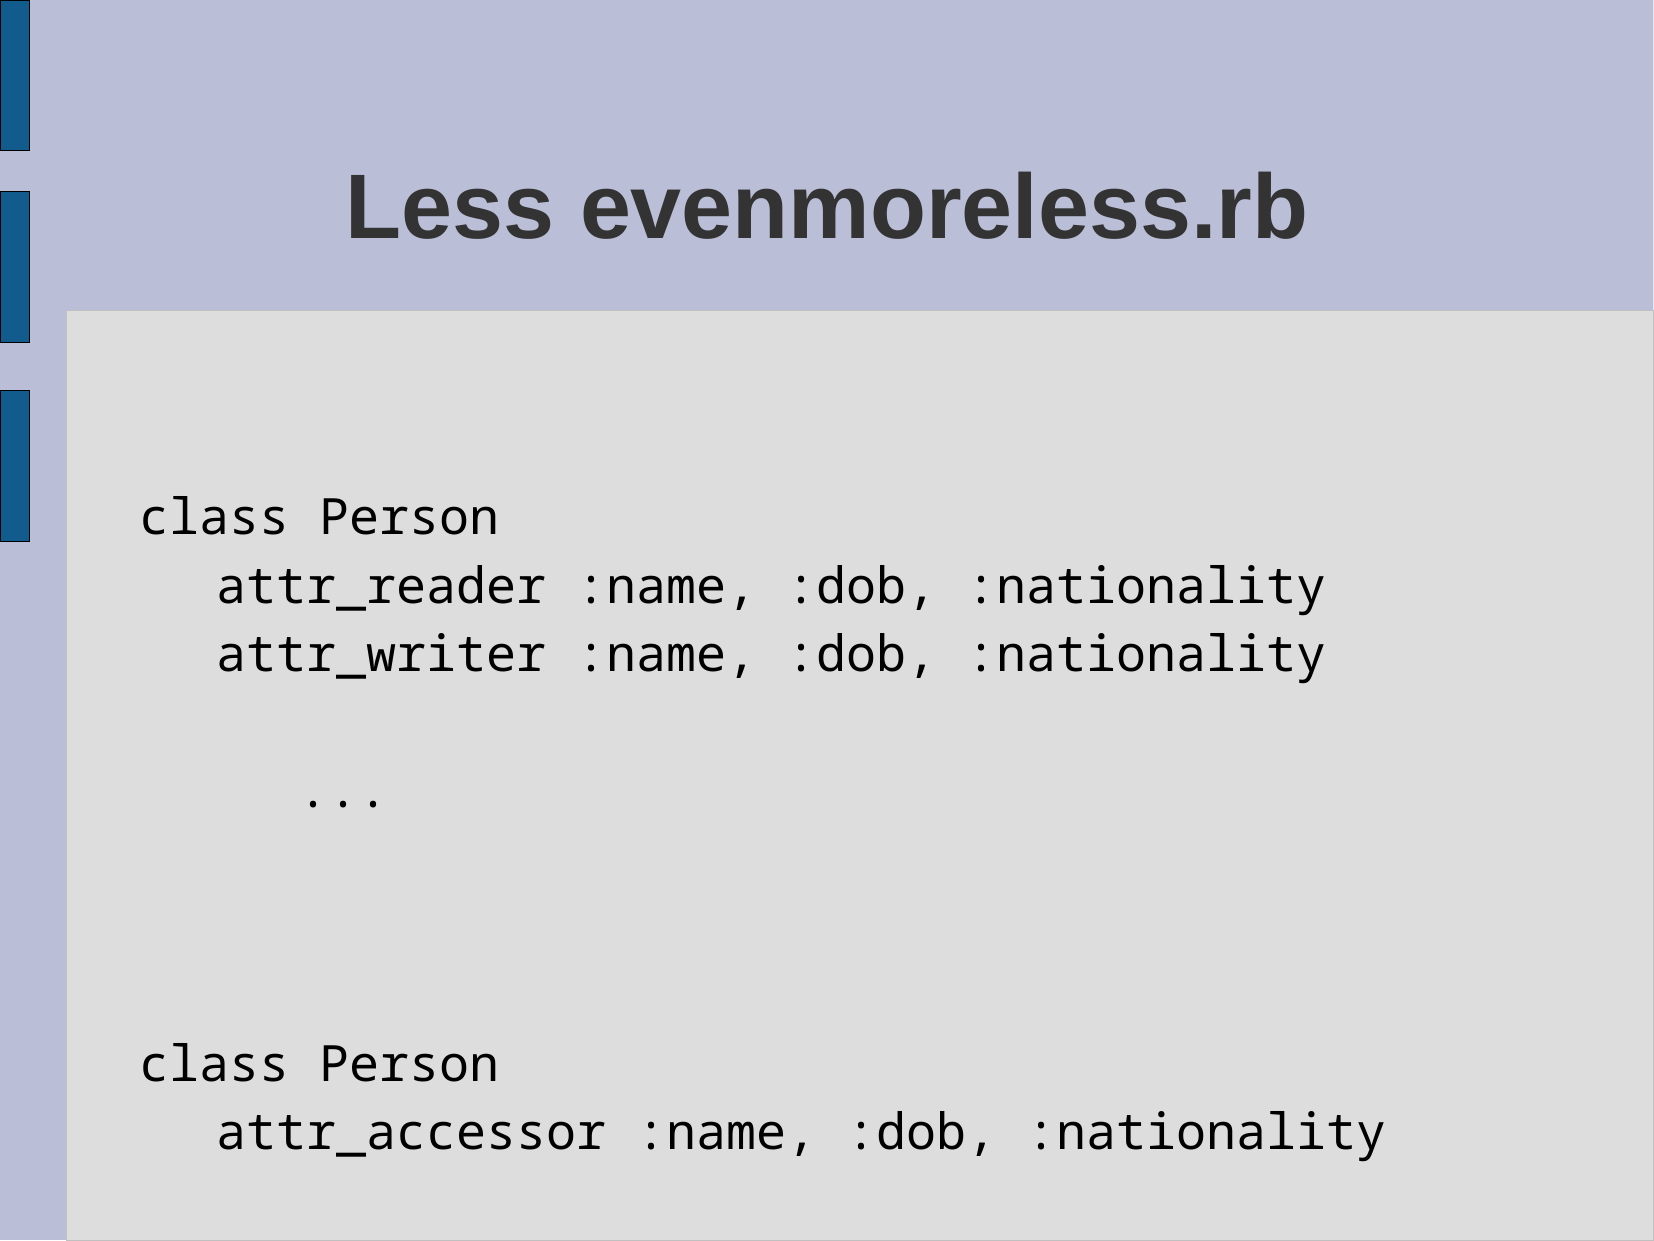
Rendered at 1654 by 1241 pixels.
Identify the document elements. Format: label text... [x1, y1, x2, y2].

title Less evenmoreless.rb [121, 102, 1534, 311]
list class Person attr_reader :name, :dob, :nationality attr_writer :name, :dob, :nationality ... class Person attr_accessor :name, :dob, :nationality ... [121, 344, 1534, 1215]
